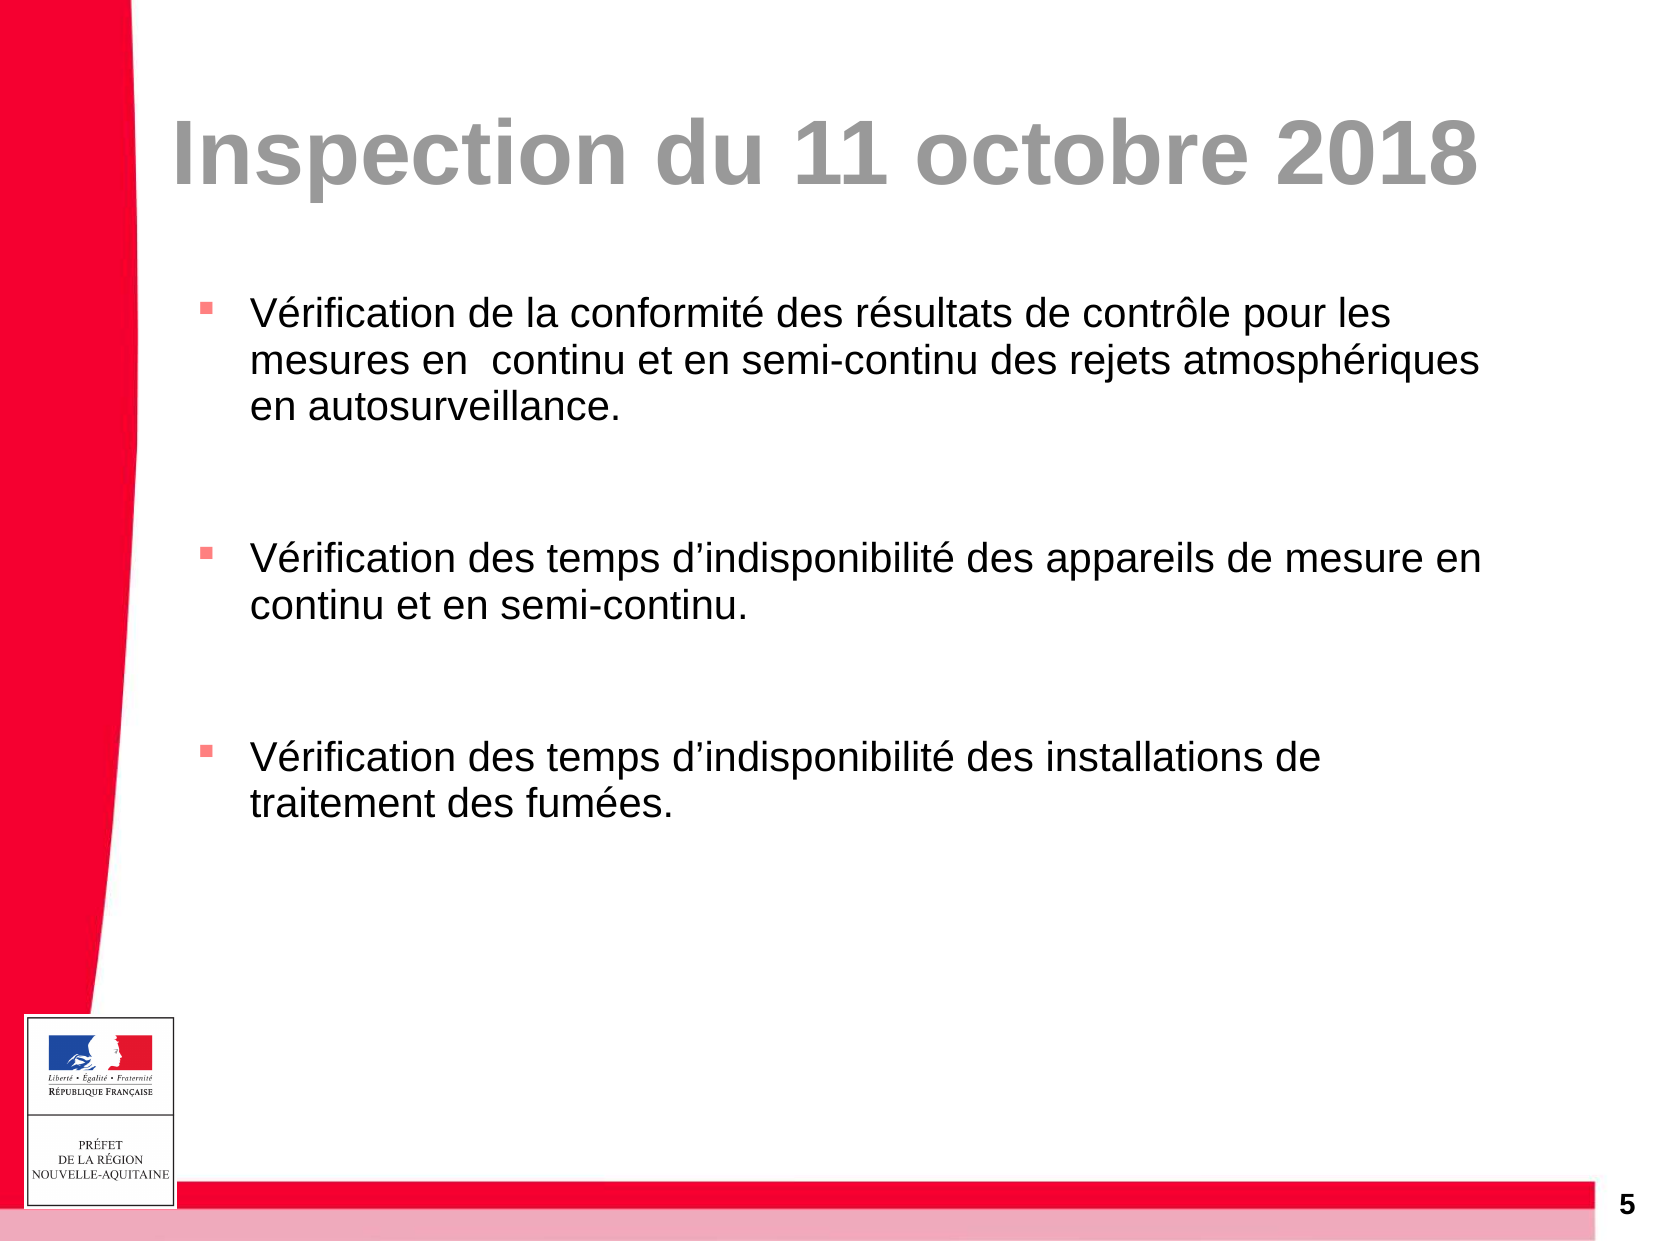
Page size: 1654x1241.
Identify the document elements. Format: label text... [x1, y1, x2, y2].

picture [0, 0, 1654, 1241]
title Inspection du 11 octobre 2018 [82, 49, 1571, 257]
list Vérification de la conformité des résultats de contrôle pour les mesures en continu et en semi-continu des rejets atmosphériques en autosurveillance. Vérification des temps d’indisponibilité des appareils de mesure en continu et en semi-continu. Vérification des temps d’indisponibilité des installations de traitement des fumées. [179, 290, 1509, 1109]
